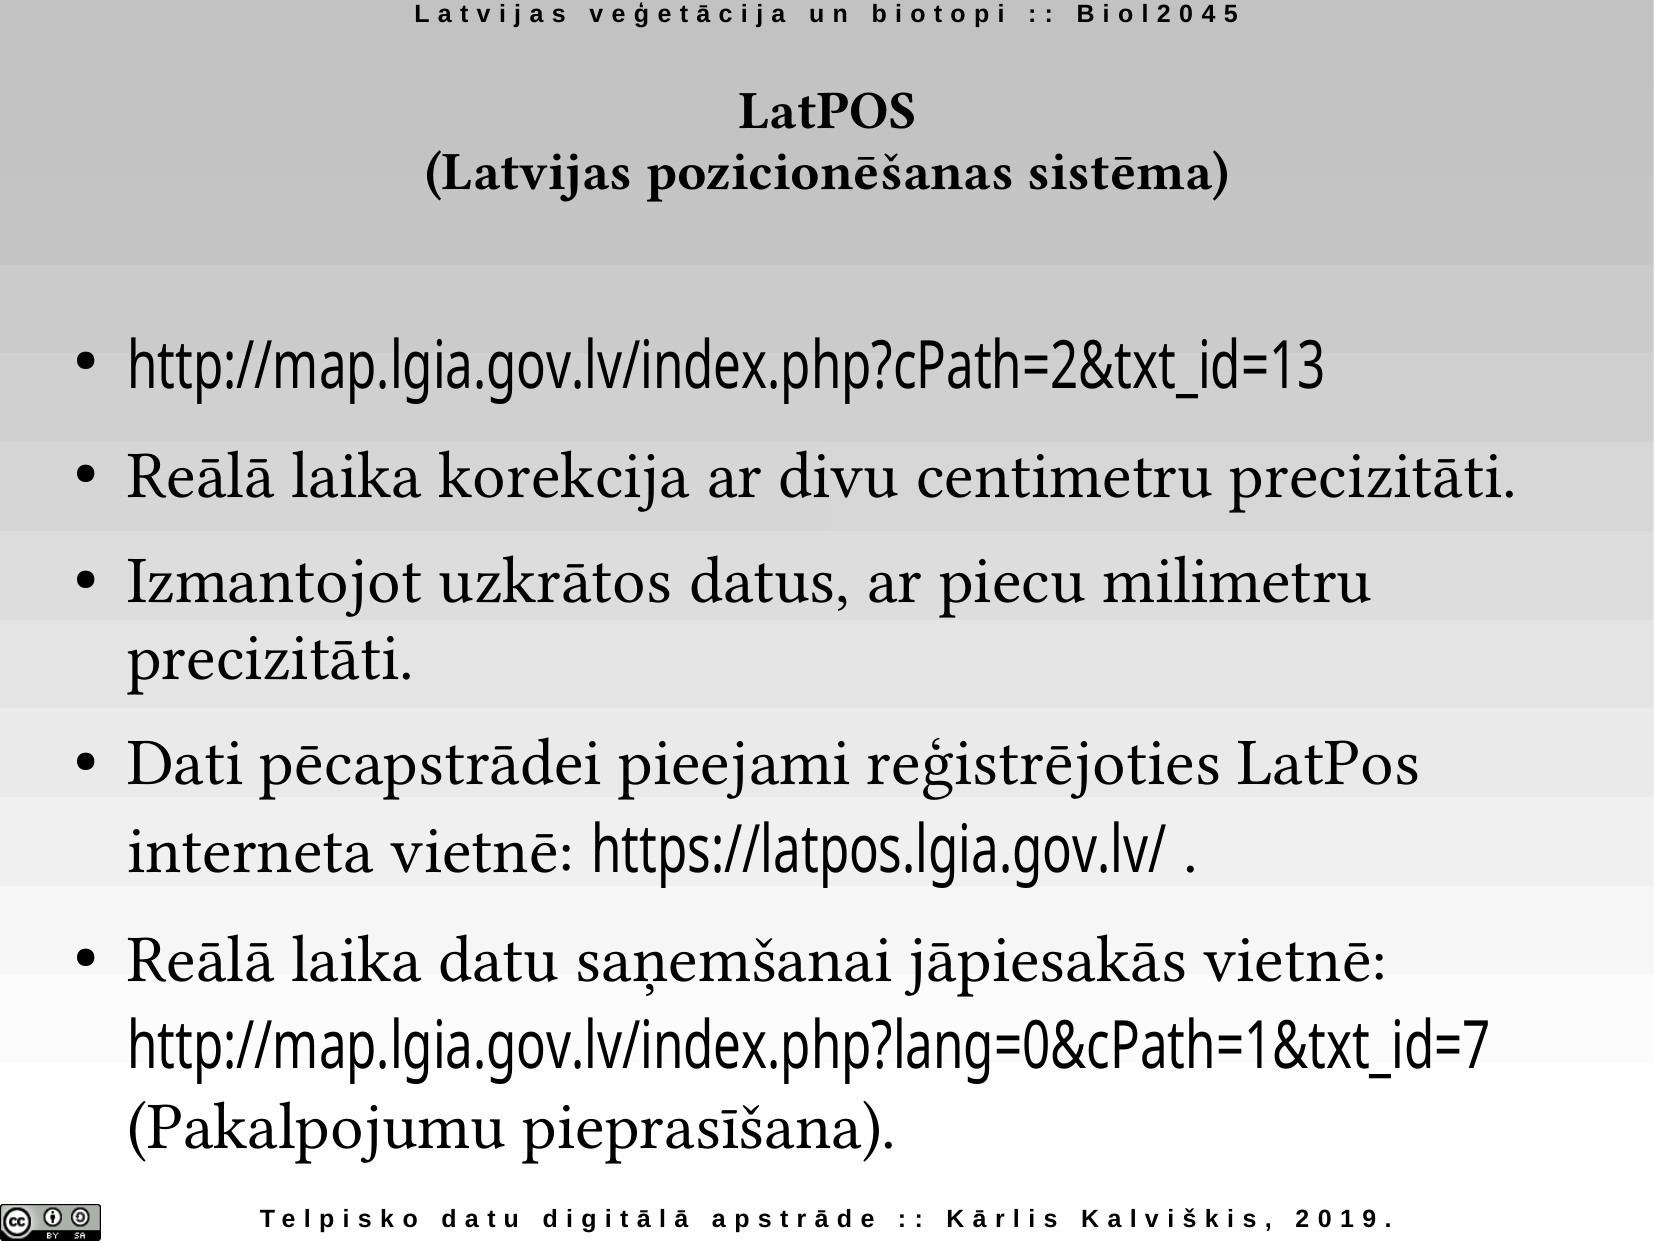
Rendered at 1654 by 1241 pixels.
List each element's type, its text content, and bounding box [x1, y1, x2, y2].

picture [0, 0, 1654, 1241]
title LatPOS (Latvijas pozicionēšanas sistēma) [59, 37, 1596, 247]
list http://map.lgia.gov.lv/index.php?cPath=2&txt_id=13 Reālā laika korekcija ar divu centimetru precizitāti. Izmantojot uzkrātos datus, ar piecu milimetru precizitāti. Dati pēcapstrādei pieejami reģistrējoties LatPos interneta vietnē: https://latpos.lgia.gov.lv/ . Reālā laika datu saņemšanai jāpiesakās vietnē: http://map.lgia.gov.lv/index.php?lang=0&cPath=1&txt_id=7 (Pakalpojumu pieprasīšana). [56, 317, 1600, 1206]
